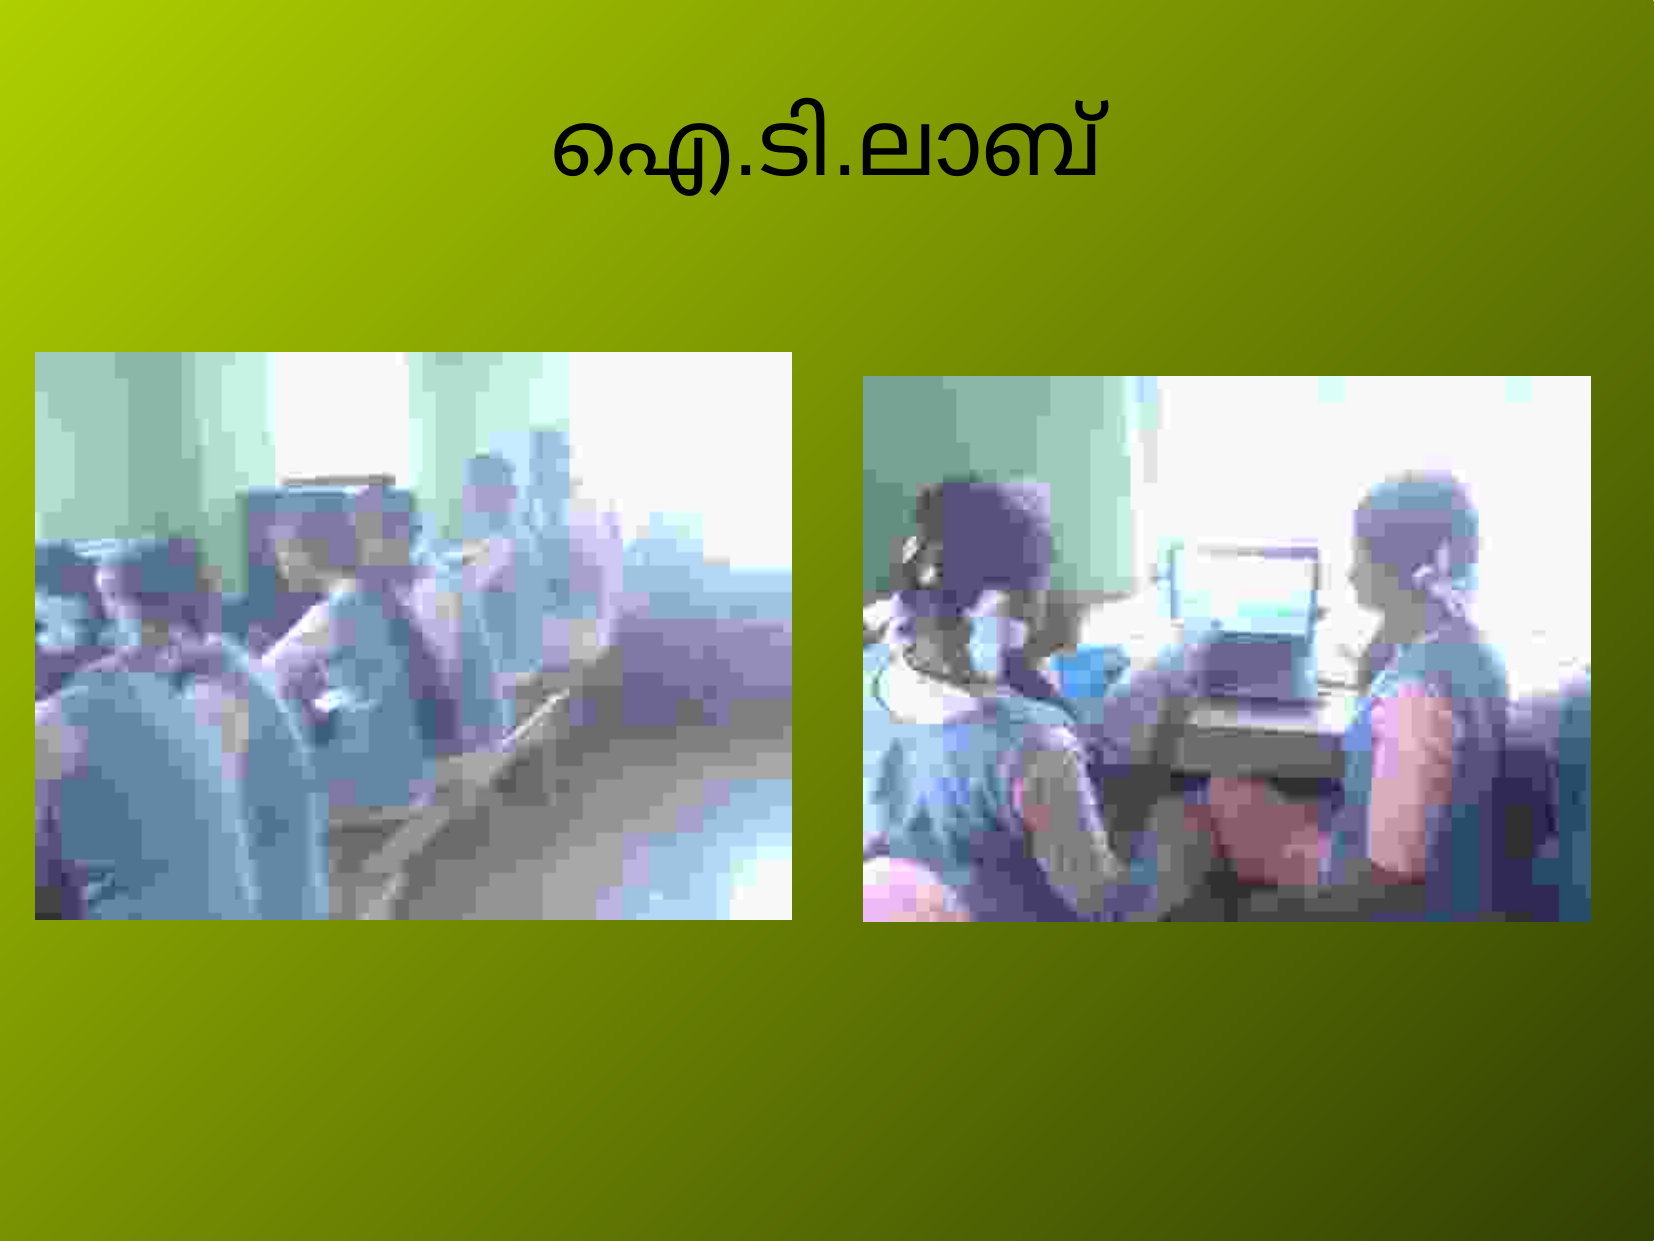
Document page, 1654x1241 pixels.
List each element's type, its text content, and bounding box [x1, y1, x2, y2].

picture [35, 352, 792, 920]
title ഐ.ടി.ലാബ് [82, 49, 1571, 257]
picture [863, 376, 1591, 922]
